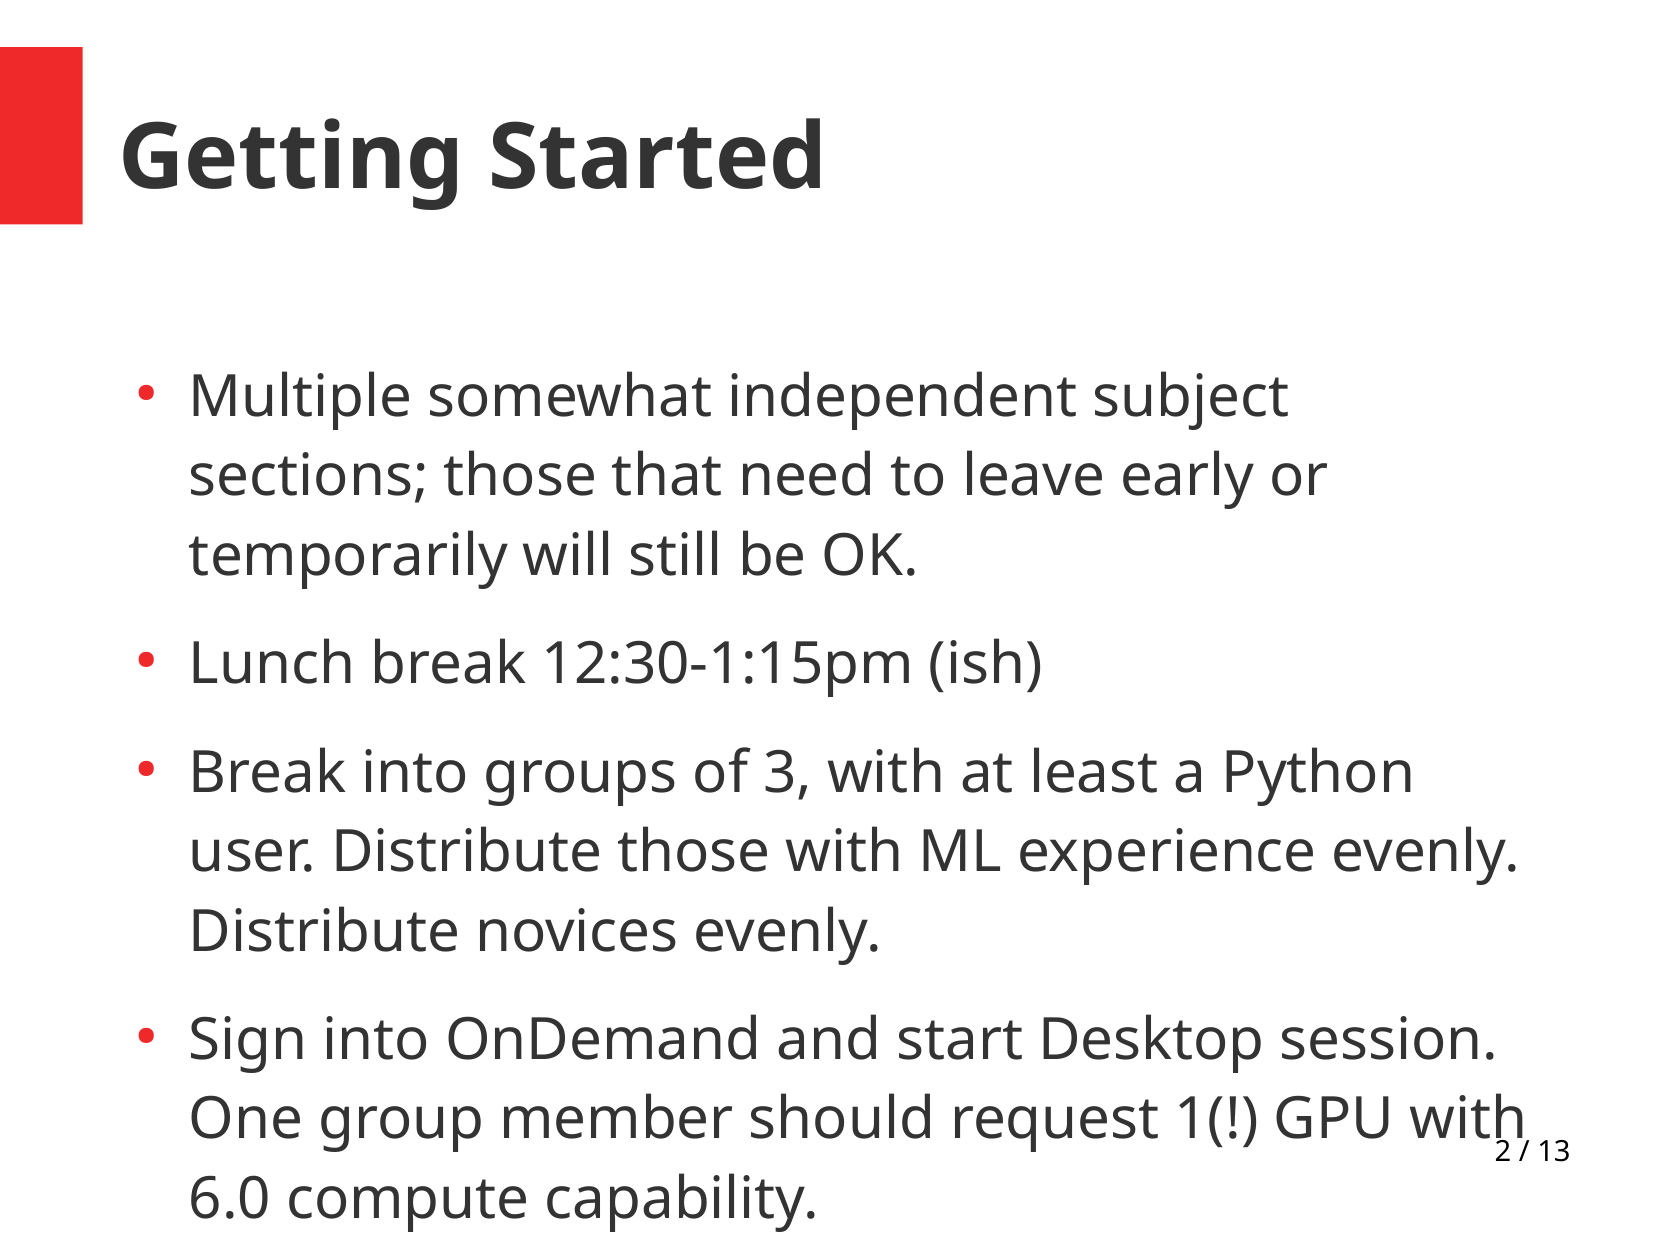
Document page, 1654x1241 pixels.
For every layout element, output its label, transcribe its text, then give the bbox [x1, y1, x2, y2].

list Multiple somewhat independent subject sections; those that need to leave early or temporarily will still be OK. Lunch break 12:30-1:15pm (ish) Break into groups of 3, with at least a Python user. Distribute those with ML experience evenly. Distribute novices evenly. Sign into OnDemand and start Desktop session. One group member should request 1(!) GPU with 6.0 compute capability. [118, 354, 1536, 1074]
title Getting Started [118, 49, 1571, 257]
